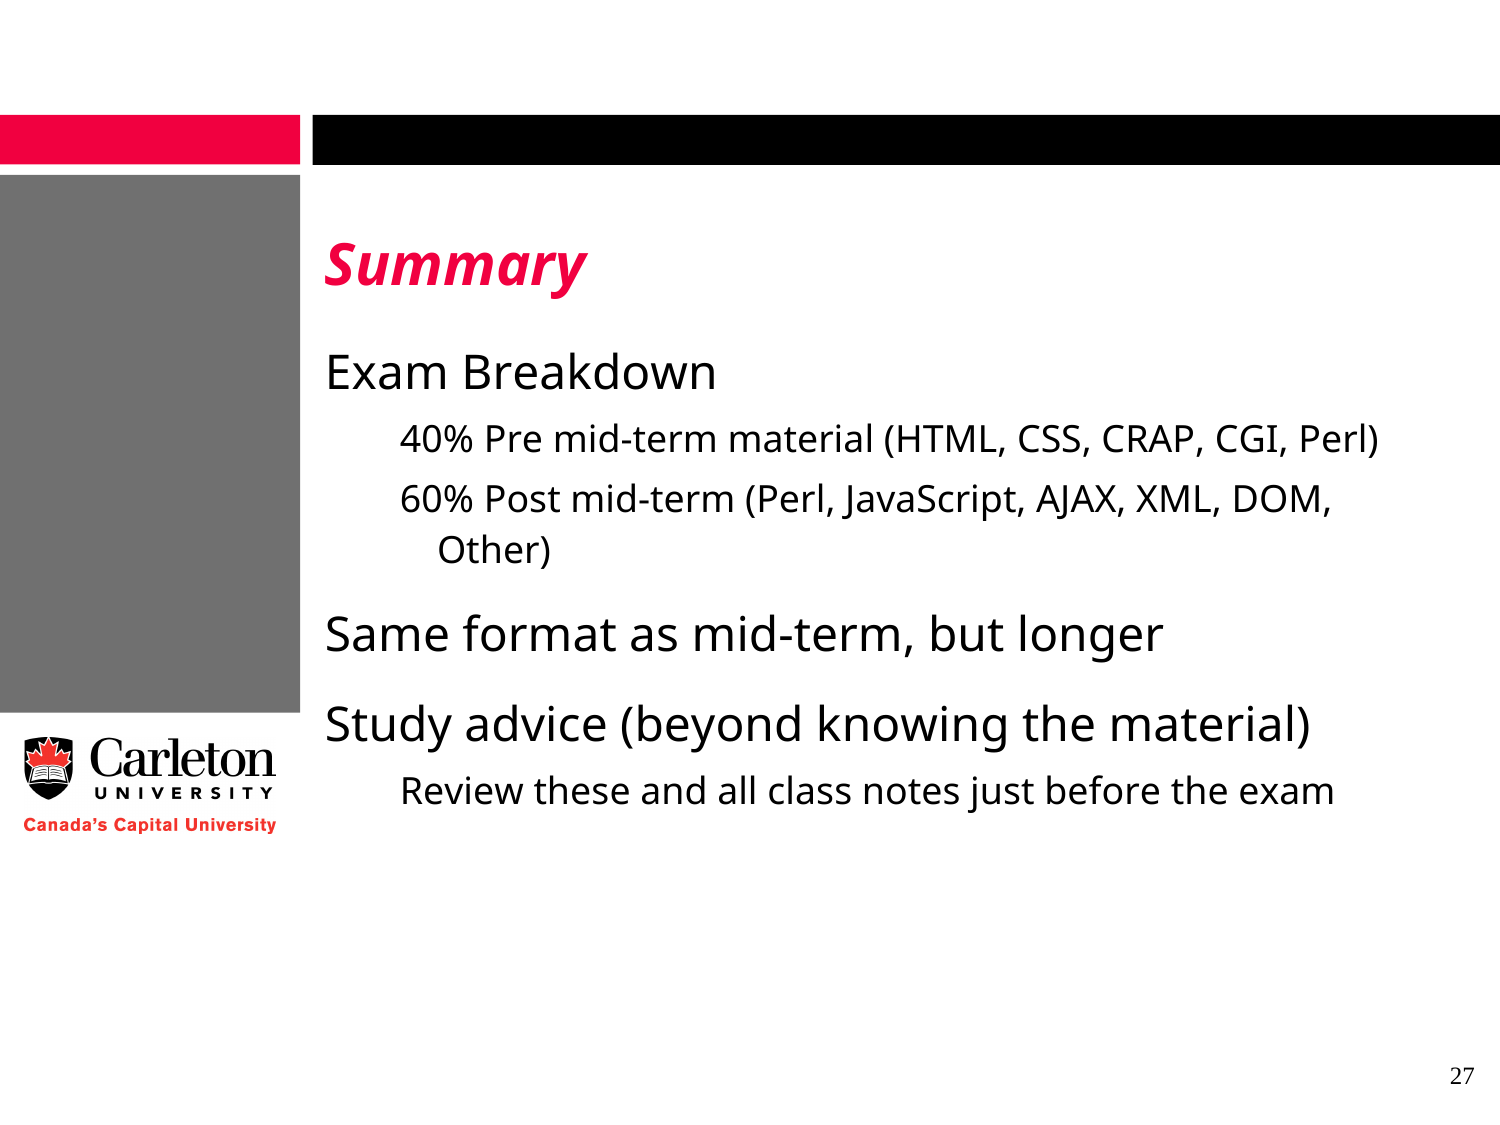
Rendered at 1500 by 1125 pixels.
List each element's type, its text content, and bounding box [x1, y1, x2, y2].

list Exam Breakdown 40% Pre mid-term material (HTML, CSS, CRAP, CGI, Perl) 60% Post mid-term (Perl, JavaScript, AJAX, XML, DOM, Other) Same format as mid-term, but longer Study advice (beyond knowing the material) Review these and all class notes just before the exam [324, 324, 1450, 1036]
title Summary [324, 187, 1450, 324]
picture [24, 737, 276, 834]
